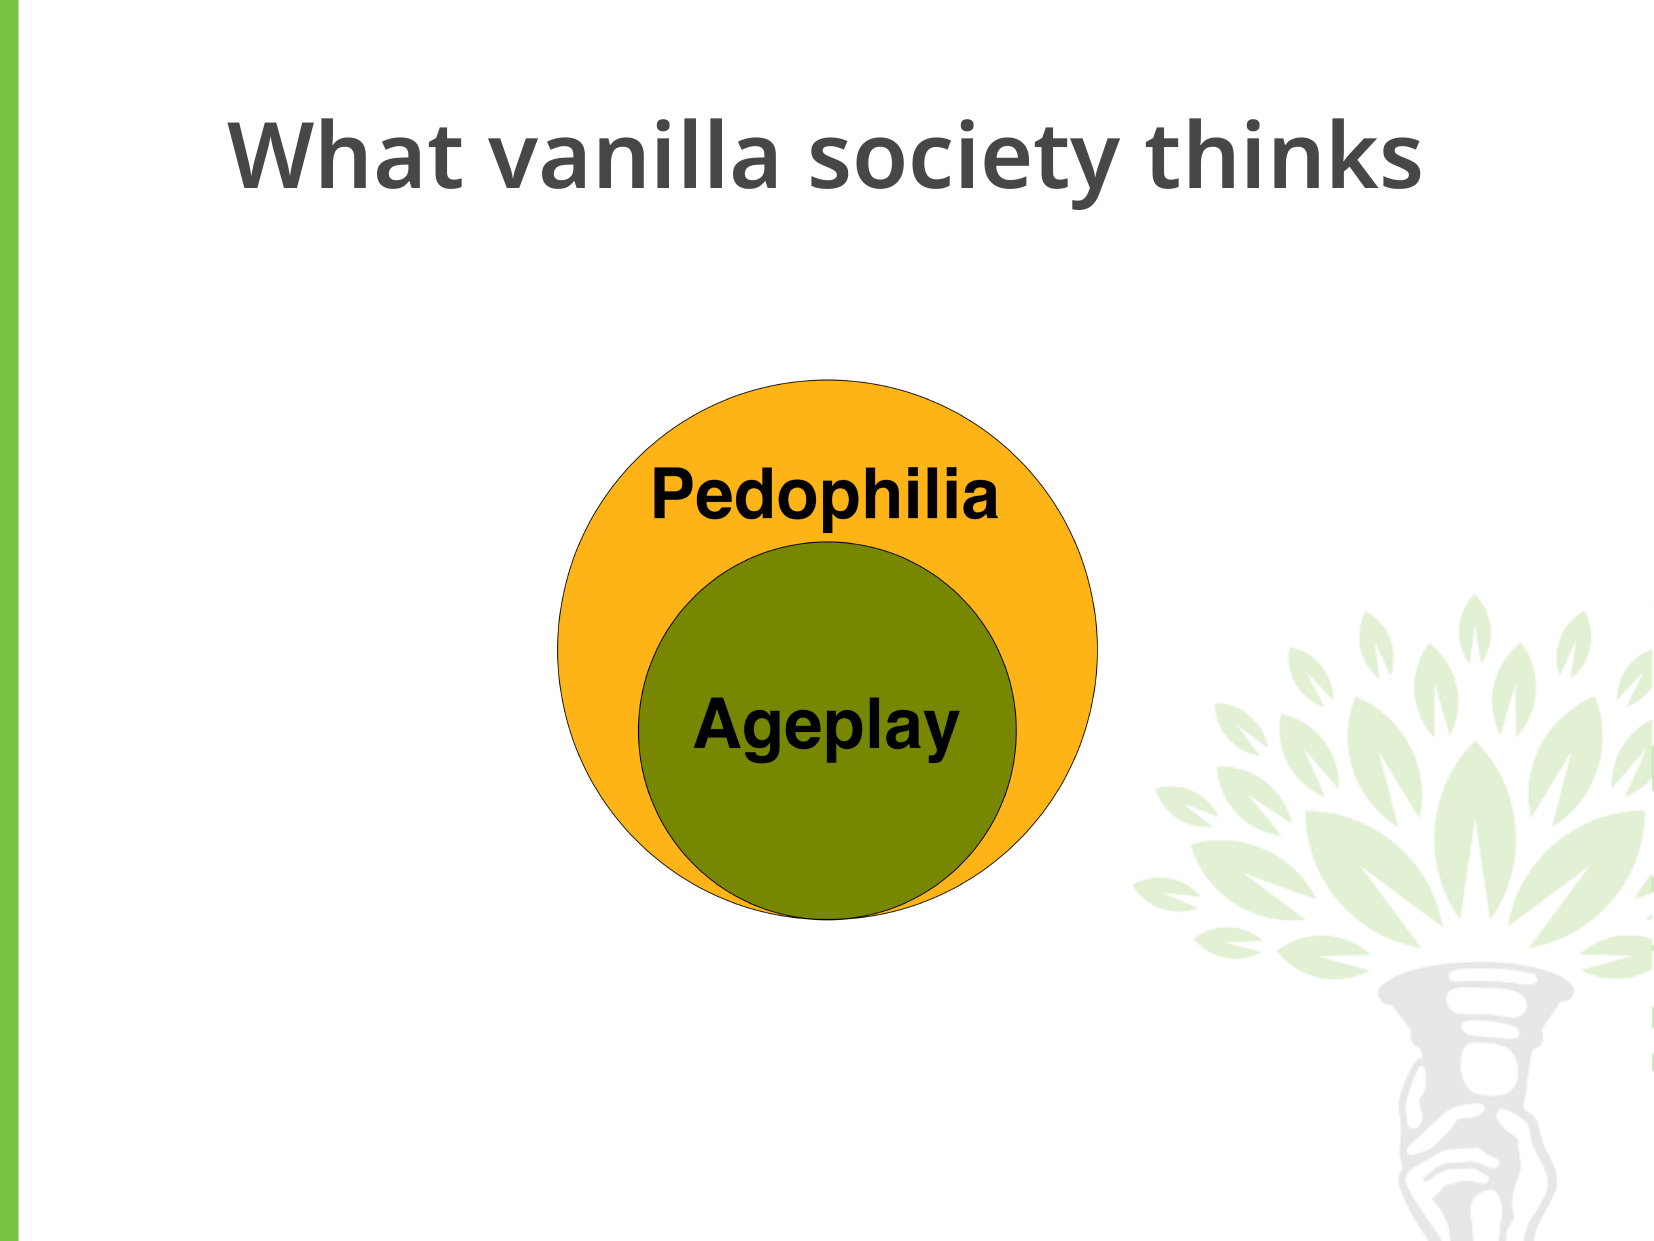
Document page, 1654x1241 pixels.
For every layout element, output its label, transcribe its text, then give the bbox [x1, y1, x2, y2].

title What vanilla society thinks [82, 49, 1571, 257]
picture [0, 0, 1654, 1241]
